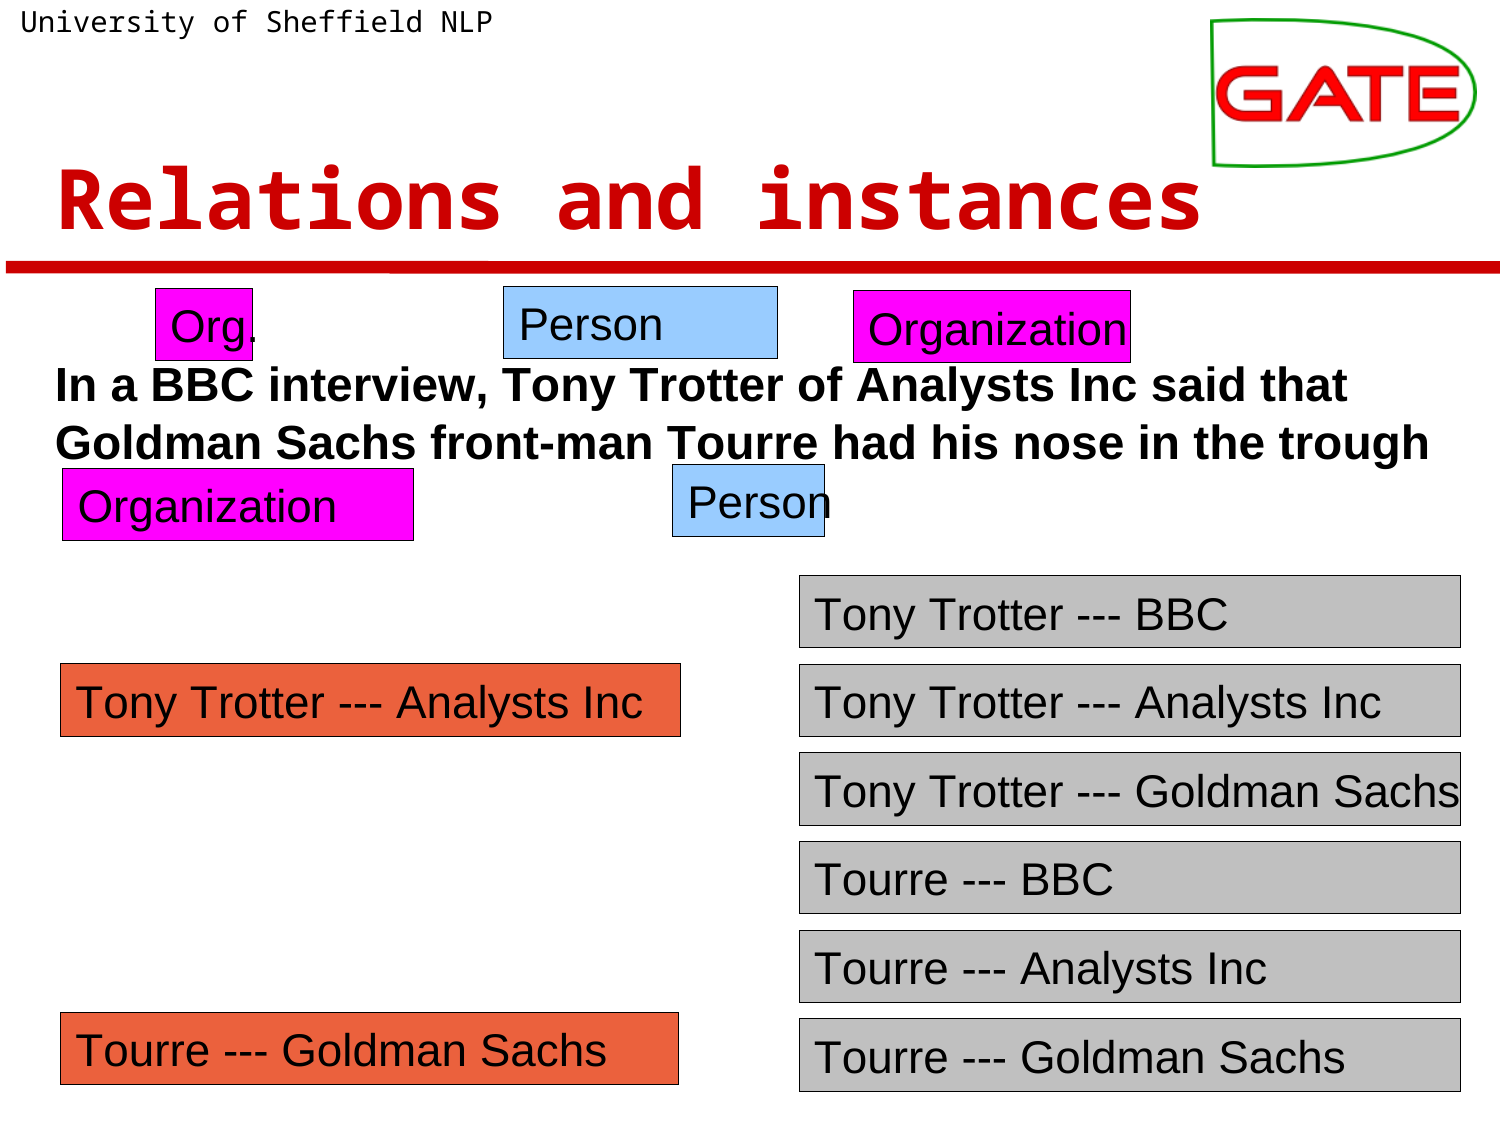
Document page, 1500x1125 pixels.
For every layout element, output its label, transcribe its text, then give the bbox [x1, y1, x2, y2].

picture [1210, 18, 1477, 168]
text_box Organization [62, 477, 414, 541]
text_box Tony Trotter --- Analysts Inc [799, 664, 1461, 737]
text_box Org. [226, 320, 238, 339]
text_box Organization [853, 290, 1131, 346]
text_box Tony Trotter --- Goldman Sachs [799, 752, 1461, 826]
text_box Tourre --- Goldman Sachs [60, 1012, 679, 1085]
text_box Person [503, 286, 778, 346]
text_box Tony Trotter --- BBC [799, 575, 1461, 648]
text_box Tourre --- Analysts Inc [799, 930, 1461, 1003]
text_box Tourre --- BBC [799, 841, 1461, 914]
text_box In a BBC interview, Tony Trotter of Analysts Inc said that Goldman Sachs front-man Tourre had his nose in the trough [40, 346, 1477, 477]
text_box Person [672, 477, 825, 537]
text_box Tony Trotter --- Analysts Inc [60, 663, 681, 737]
text_box Org. [155, 288, 253, 346]
title Relations and instances [41, 37, 1391, 254]
text_box Tourre --- Goldman Sachs [799, 1018, 1461, 1092]
